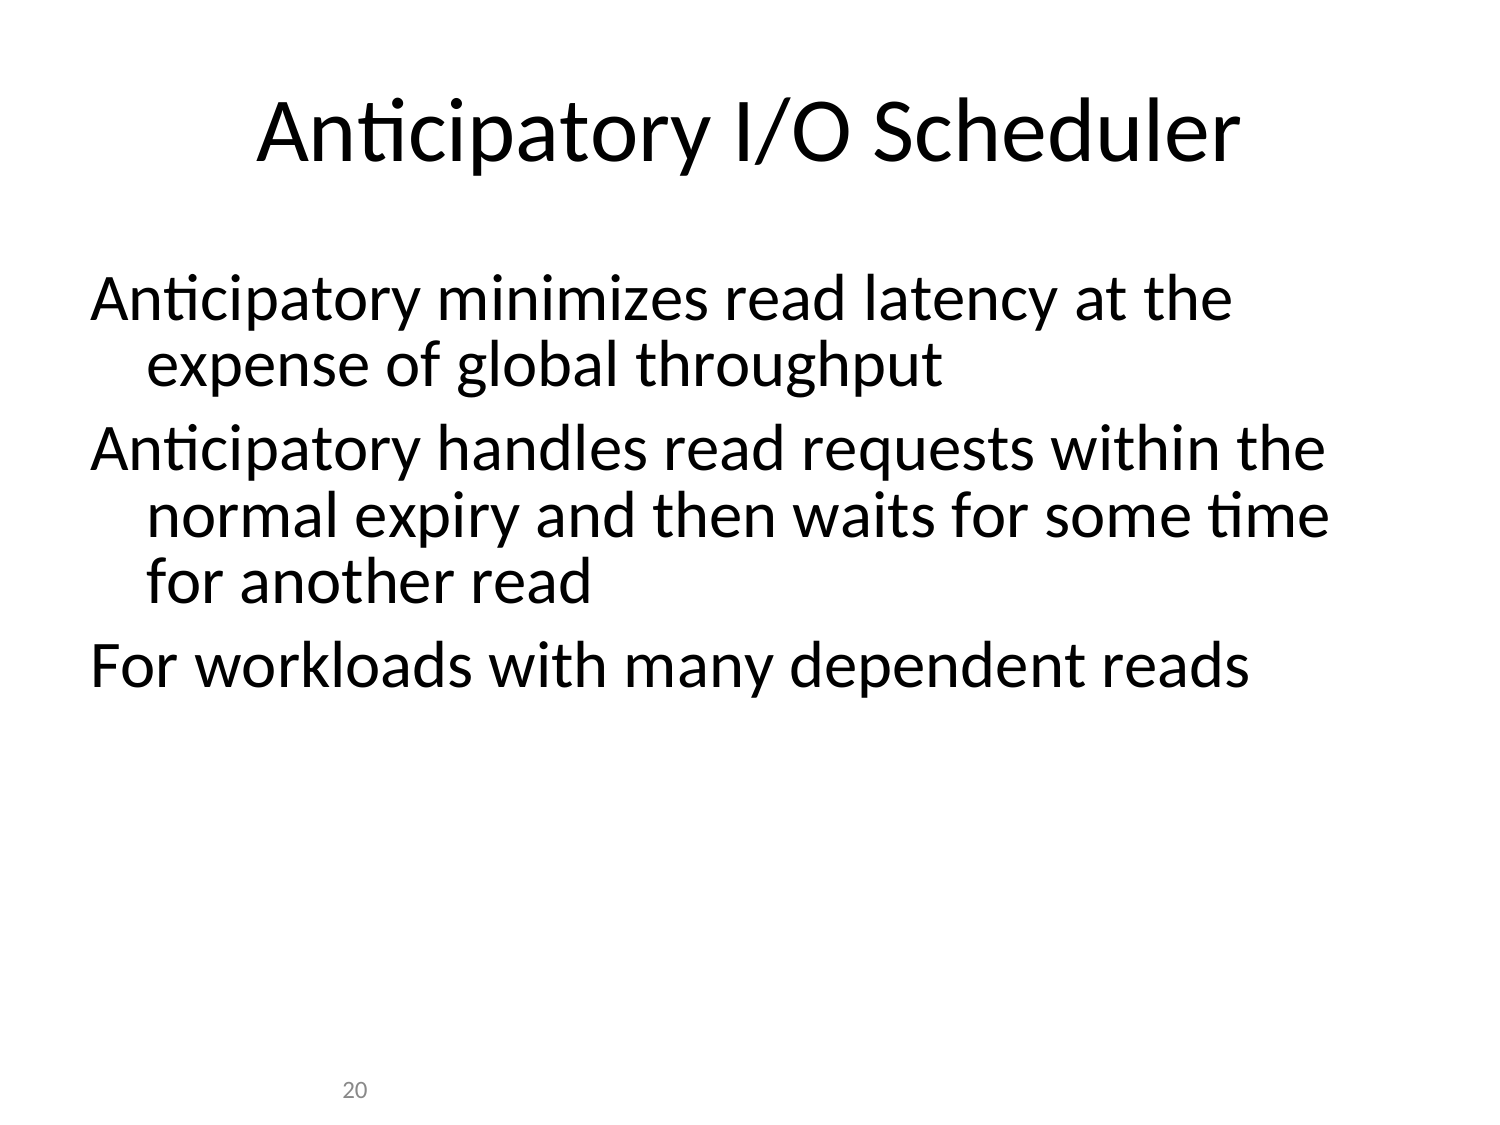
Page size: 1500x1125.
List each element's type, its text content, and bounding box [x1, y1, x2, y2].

text_box Anticipatory I/O Scheduler [75, 45, 1426, 233]
text_box Anticipatory minimizes read latency at the expense of global throughput Anticipatory handles read requests within the normal expiry and then waits for some time for another read For workloads with many dependent reads [75, 262, 1426, 1125]
